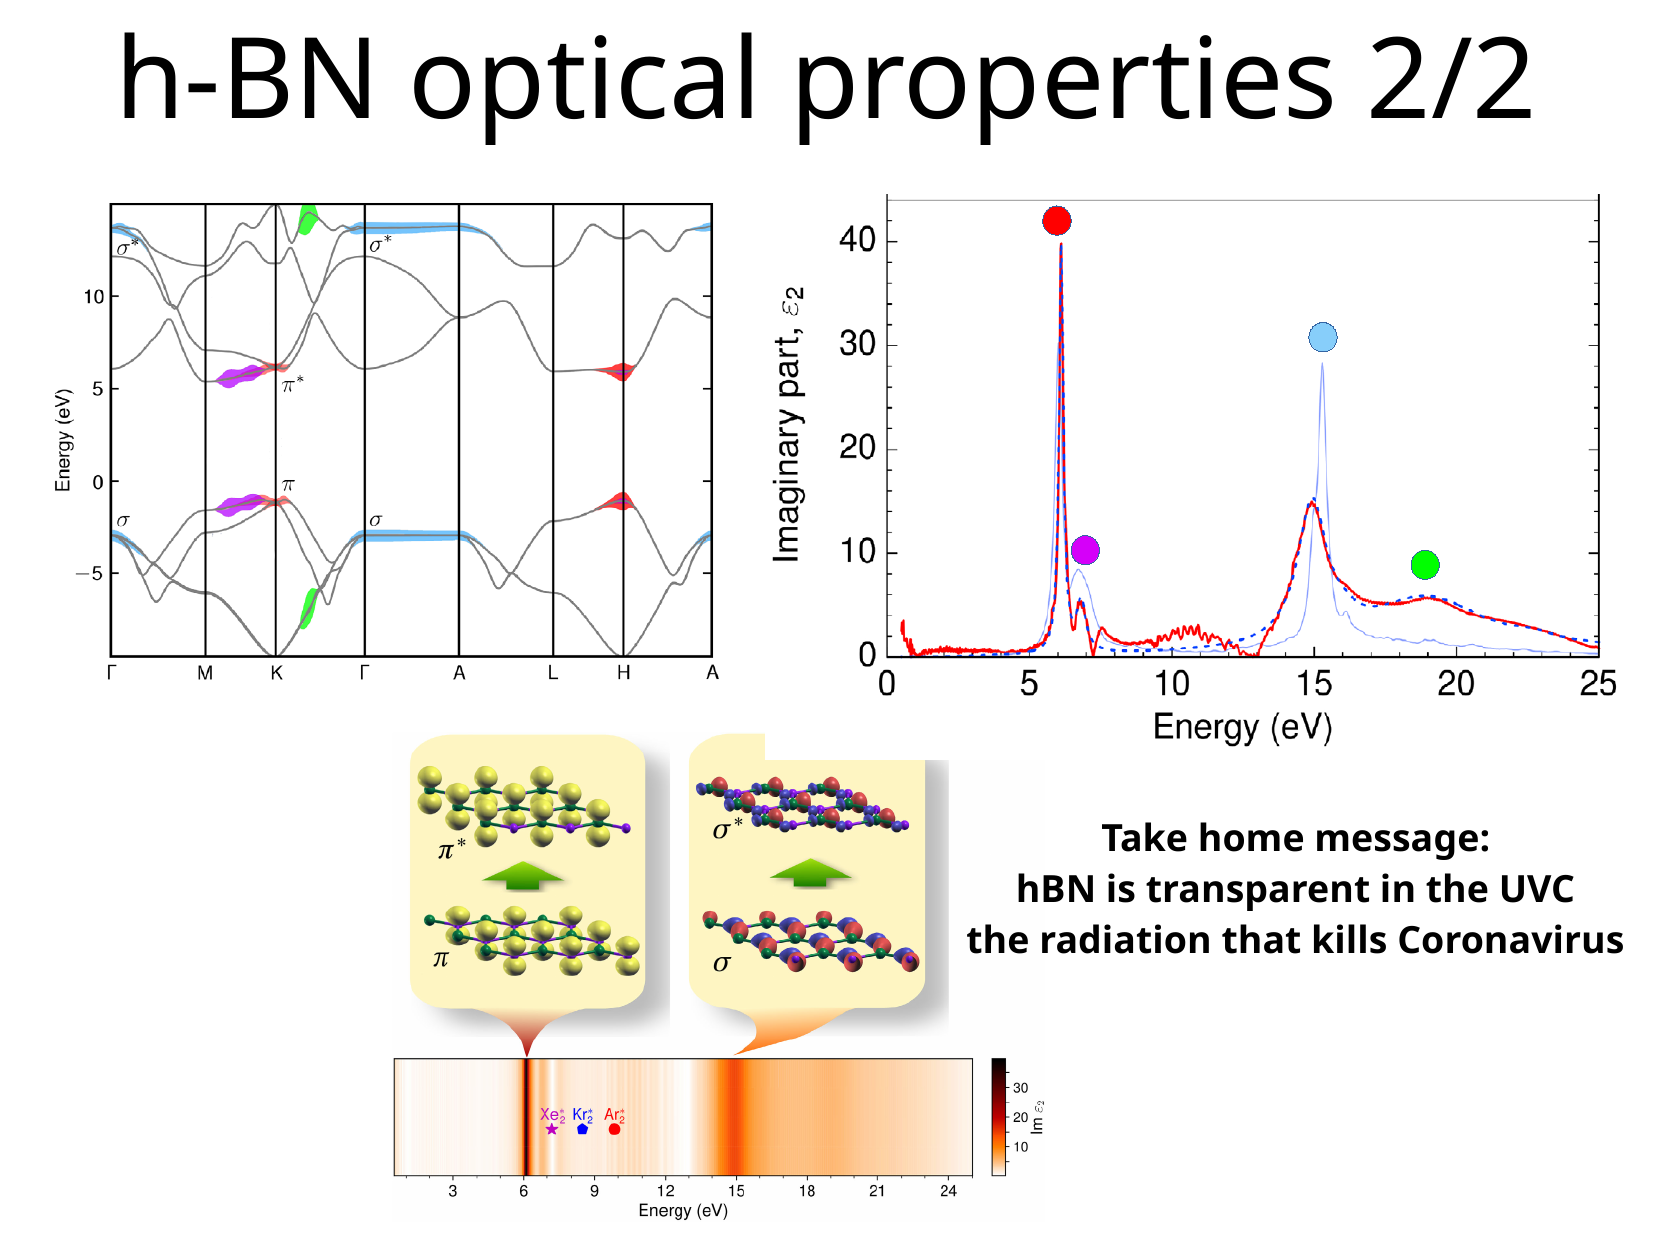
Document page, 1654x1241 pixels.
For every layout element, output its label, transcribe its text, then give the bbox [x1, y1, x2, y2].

text_box [1411, 550, 1440, 580]
text_box [1308, 322, 1338, 352]
title Take home message: hBN is transparent in the UVC the radiation that kills Coronavirus [956, 795, 1636, 982]
title h-BN optical properties 2/2 [82, 2, 1571, 148]
picture [45, 194, 736, 694]
text_box [1042, 205, 1072, 236]
picture [378, 194, 1630, 1231]
text_box [1071, 535, 1100, 565]
